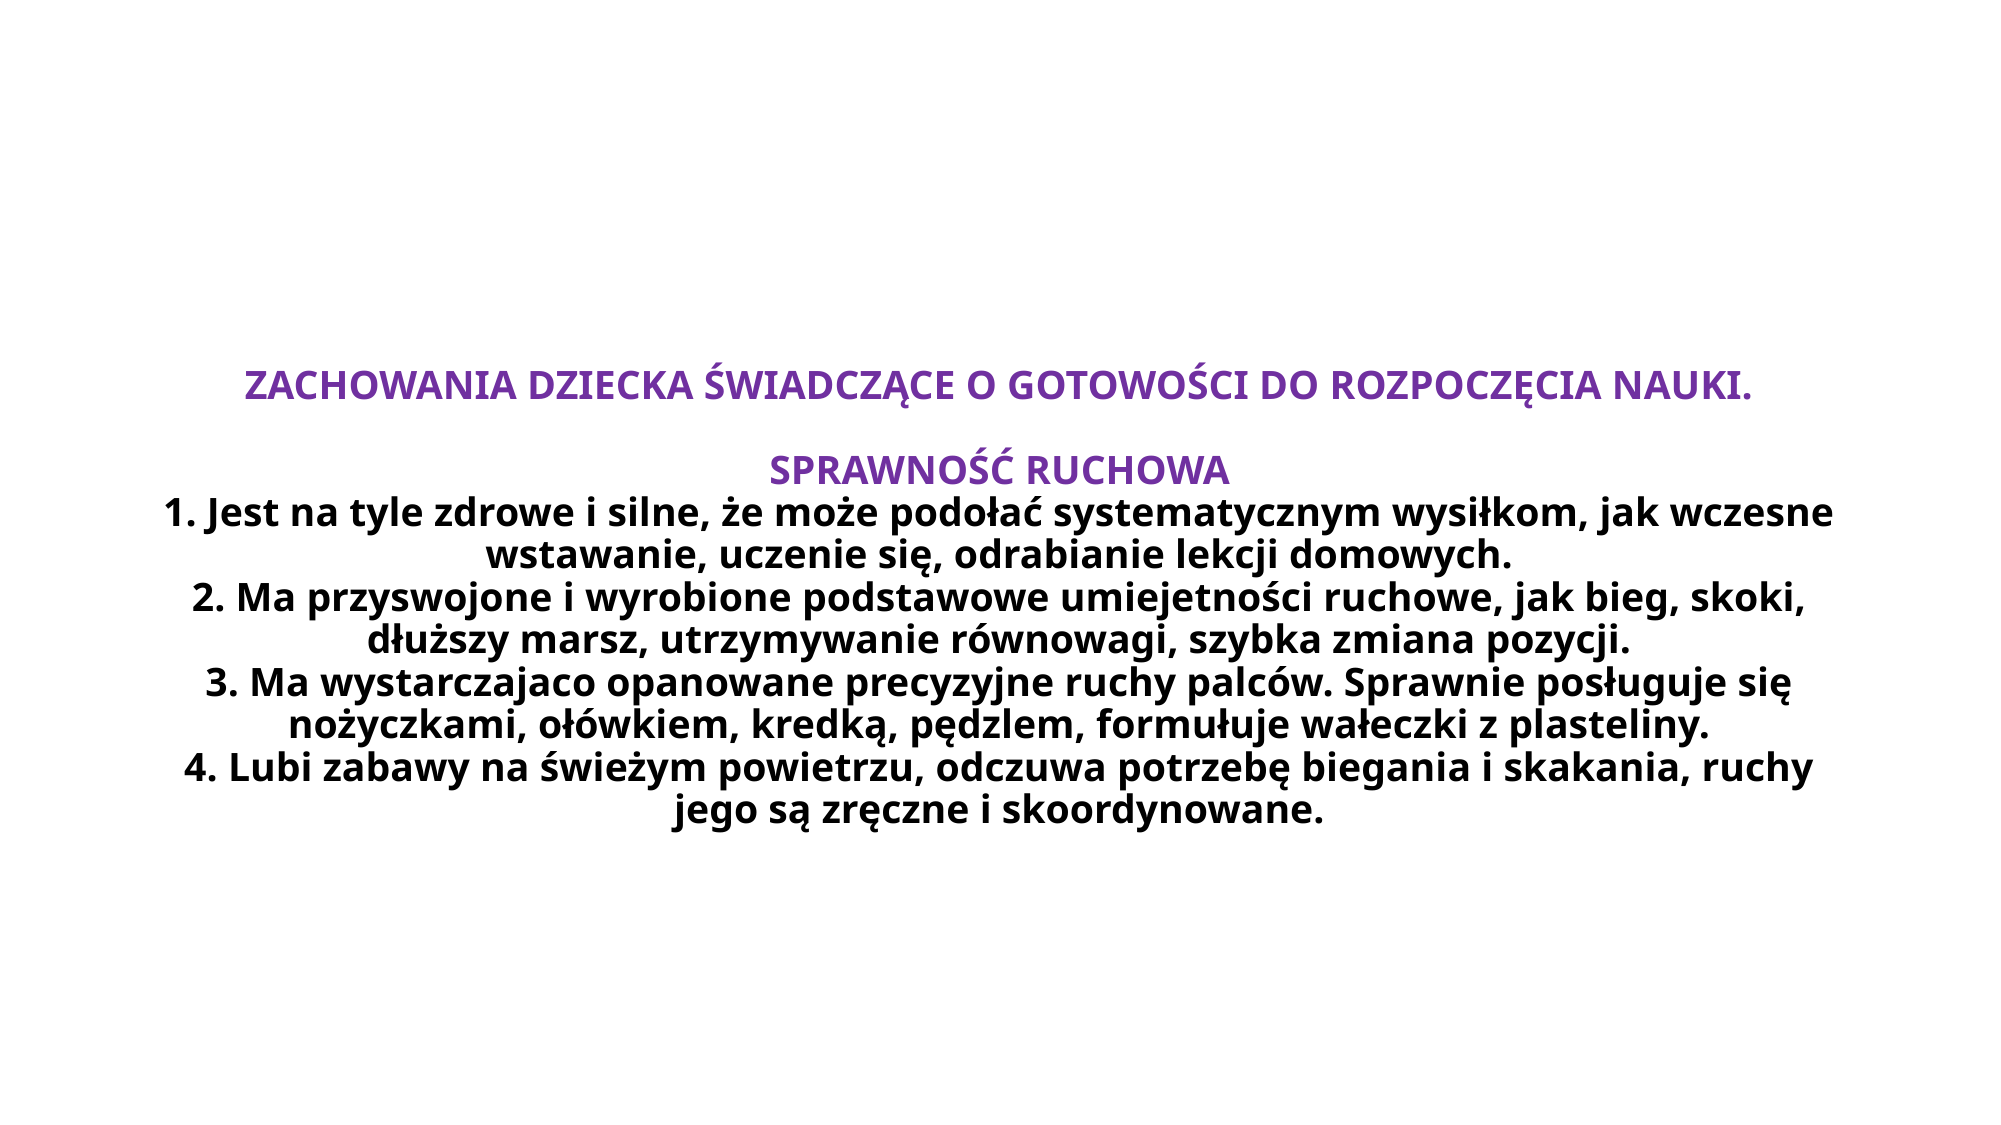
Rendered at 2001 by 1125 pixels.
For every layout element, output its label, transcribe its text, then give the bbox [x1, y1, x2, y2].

title ZACHOWANIA DZIECKA ŚWIADCZĄCE O GOTOWOŚCI DO ROZPOCZĘCIA NAUKI. SPRAWNOŚĆ RUCHOWA 1. Jest na tyle zdrowe i silne, że może podołać systematycznym wysiłkom, jak wczesne wstawanie, uczenie się, odrabianie lekcji domowych. 2. Ma przyswojone i wyrobione podstawowe umiejetności ruchowe, jak bieg, skoki, dłuższy marsz, utrzymywanie równowagi, szybka zmiana pozycji. 3. Ma wystarczajaco opanowane precyzyjne ruchy palców. Sprawnie posługuje się nożyczkami, ołówkiem, kredką, pędzlem, formułuje wałeczki z plasteliny. 4. Lubi zabawy na świeżym powietrzu, odczuwa potrzebę biegania i skakania, ruchy jego są zręczne i skoordynowane. [137, 311, 1863, 1084]
